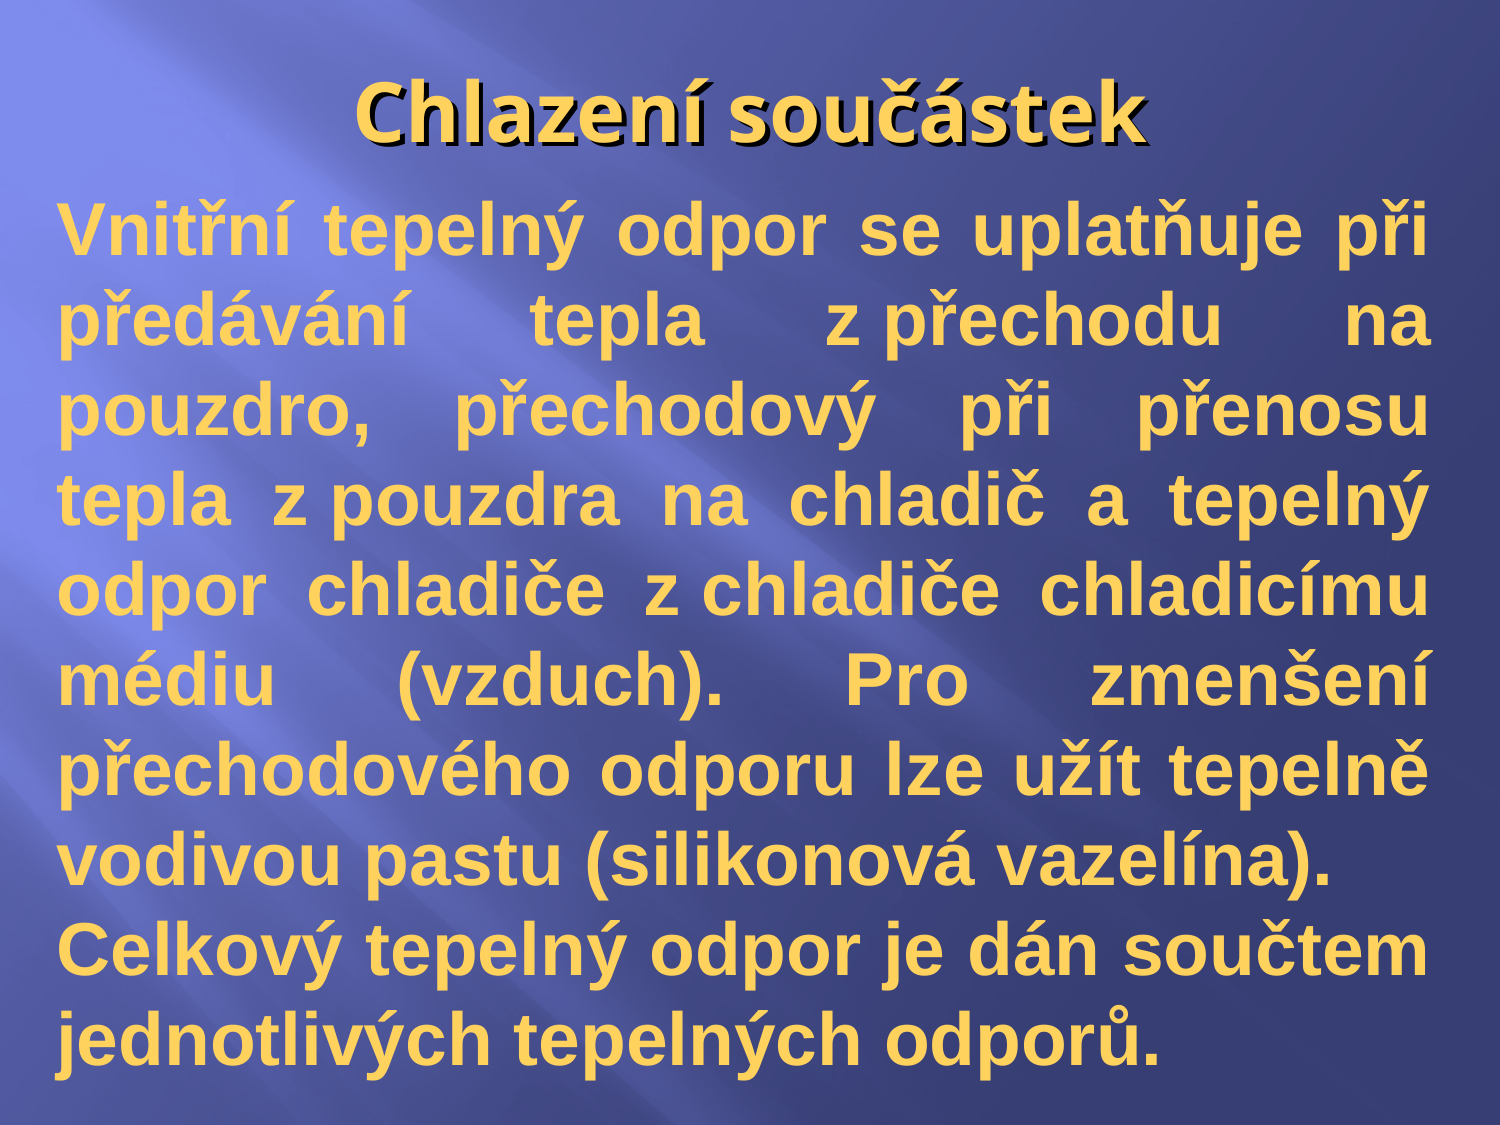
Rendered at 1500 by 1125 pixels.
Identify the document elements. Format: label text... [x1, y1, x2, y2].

picture [0, 0, 1500, 1125]
text_box Vnitřní tepelný odpor se uplatňuje při předávání tepla z přechodu na pouzdro, přechodový při přenosu tepla z pouzdra na chladič a tepelný odpor chladiče z chladiče chladicímu médiu (vzduch). Pro zmenšení přechodového odporu lze užít tepelně vodivou pastu (silikonová vazelína). Celkový tepelný odpor je dán součtem jednotlivých tepelných odporů. [41, 172, 1447, 1071]
title Chlazení součástek [75, 45, 1426, 172]
